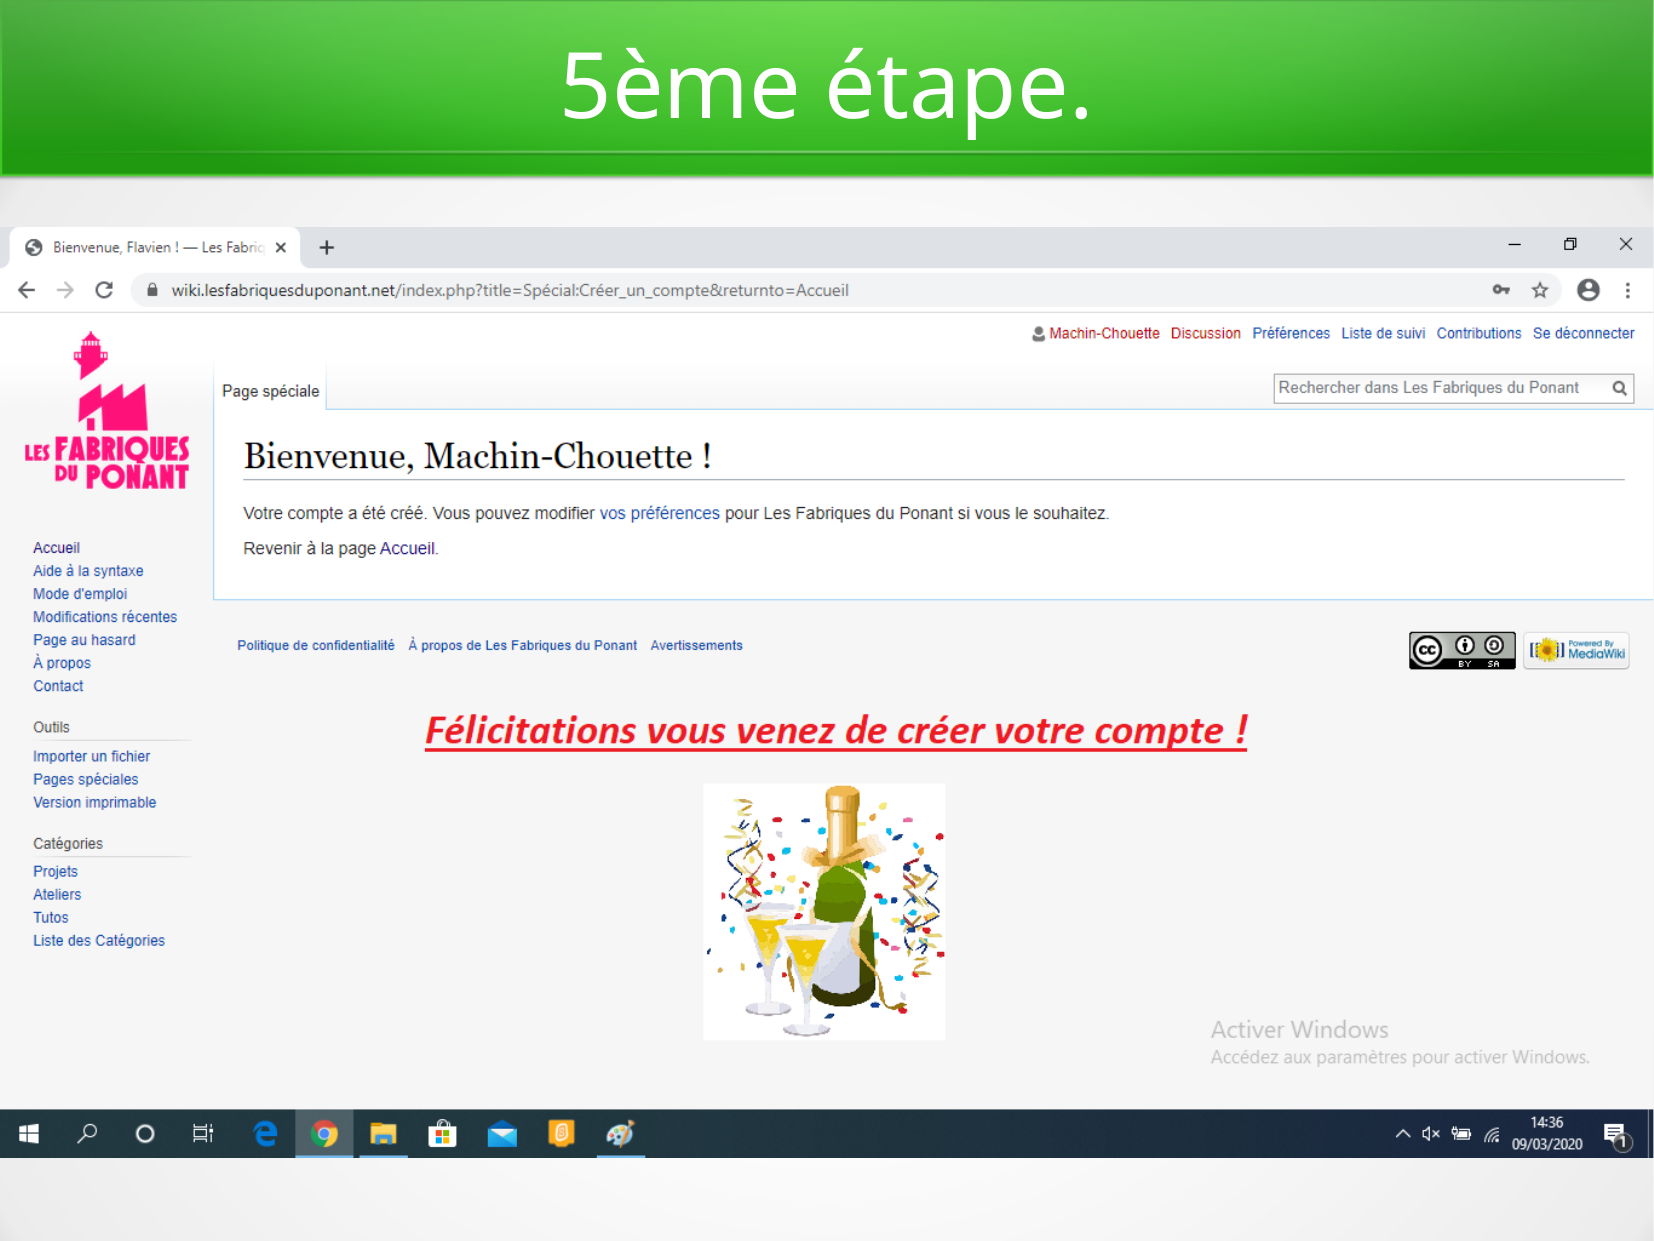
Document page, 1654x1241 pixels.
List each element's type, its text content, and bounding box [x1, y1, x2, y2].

picture [0, 0, 1654, 1241]
title 5ème étape. [82, 11, 1571, 154]
